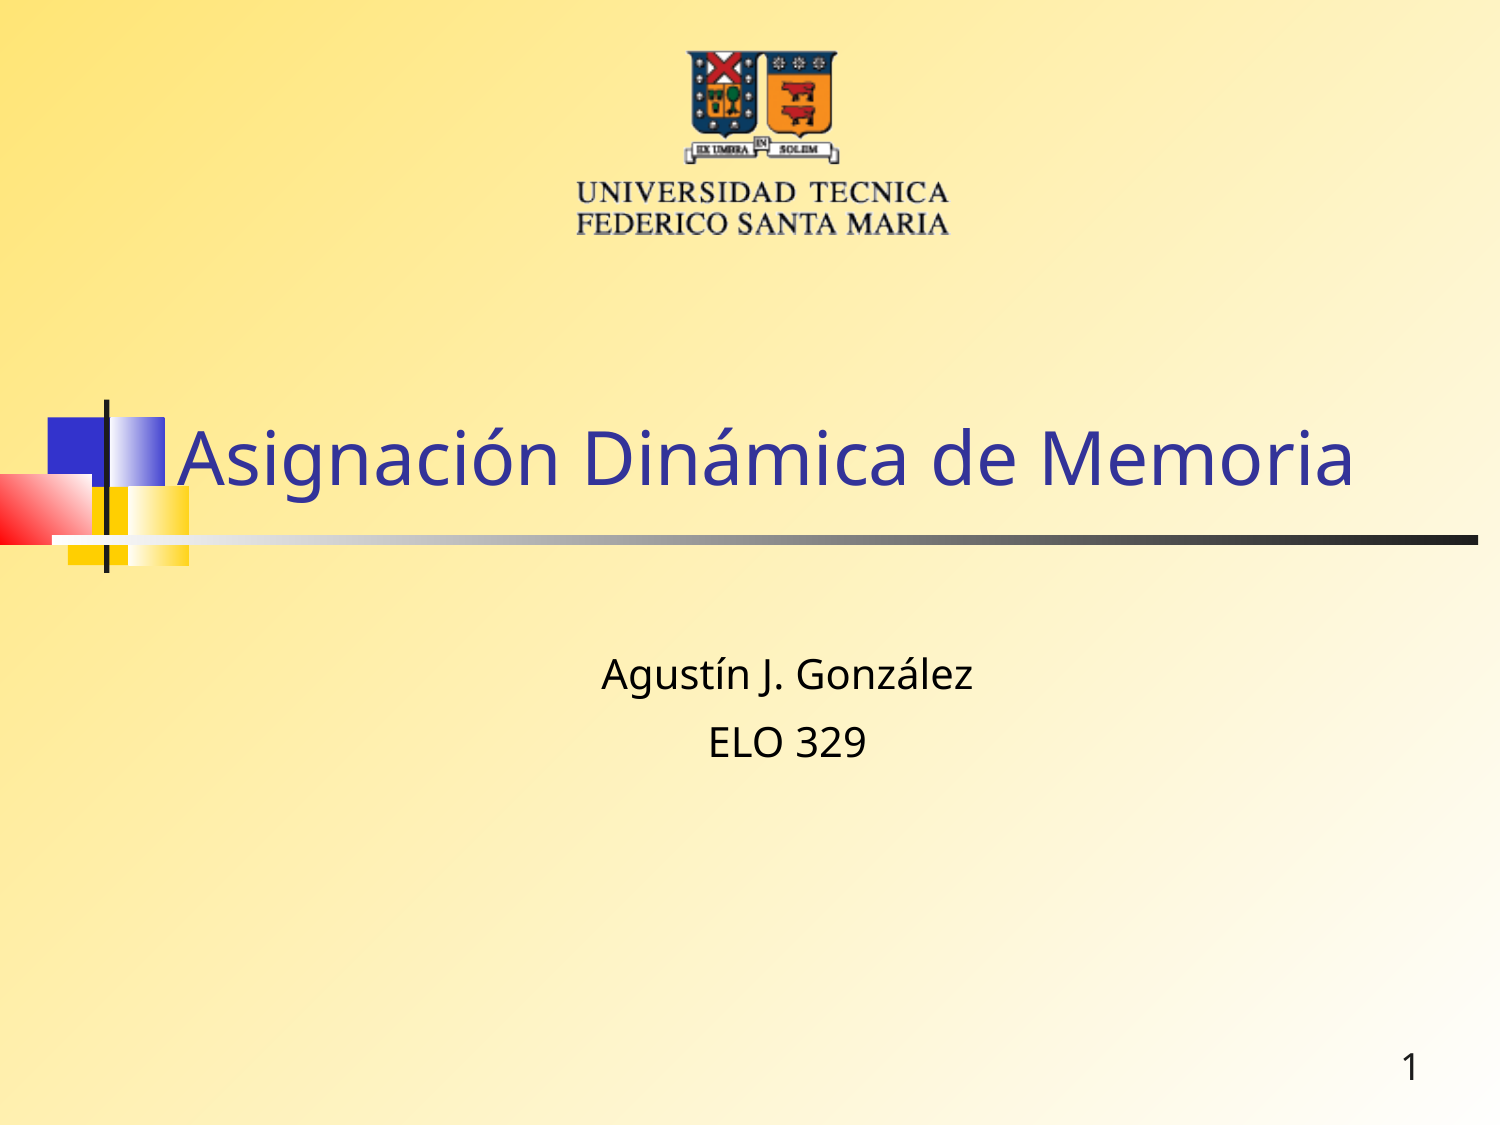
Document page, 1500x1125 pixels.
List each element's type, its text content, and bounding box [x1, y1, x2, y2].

title Asignación Dinámica de Memoria [162, 274, 1438, 516]
subtitle Agustín J. González ELO 329 [225, 637, 1276, 926]
picture [575, 50, 951, 235]
